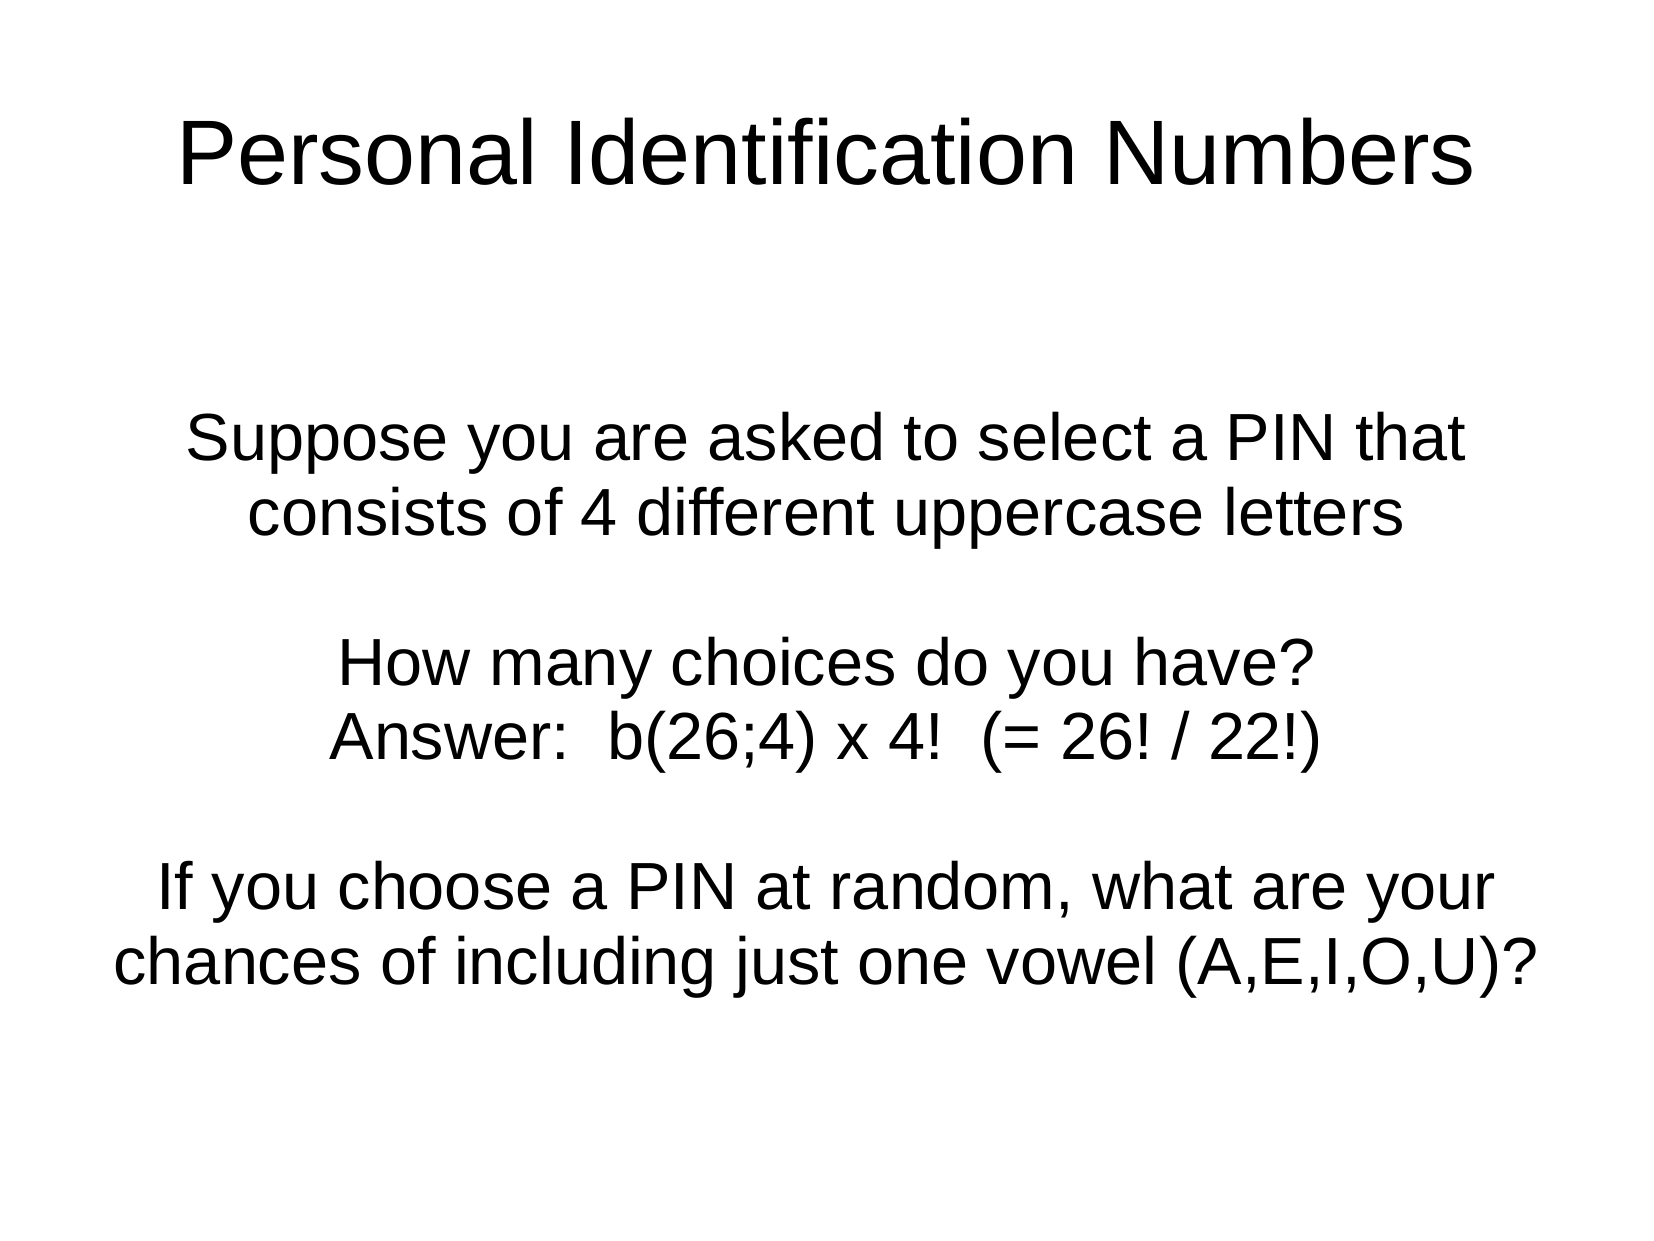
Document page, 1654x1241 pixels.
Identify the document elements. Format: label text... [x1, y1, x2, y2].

subtitle Suppose you are asked to select a PIN that consists of 4 different uppercase letters How many choices do you have? Answer: b(26;4) x 4! (= 26! / 22!) If you choose a PIN at random, what are your chances of including just one vowel (A,E,I,O,U)? [82, 297, 1571, 1102]
title Personal Identification Numbers [82, 56, 1571, 250]
